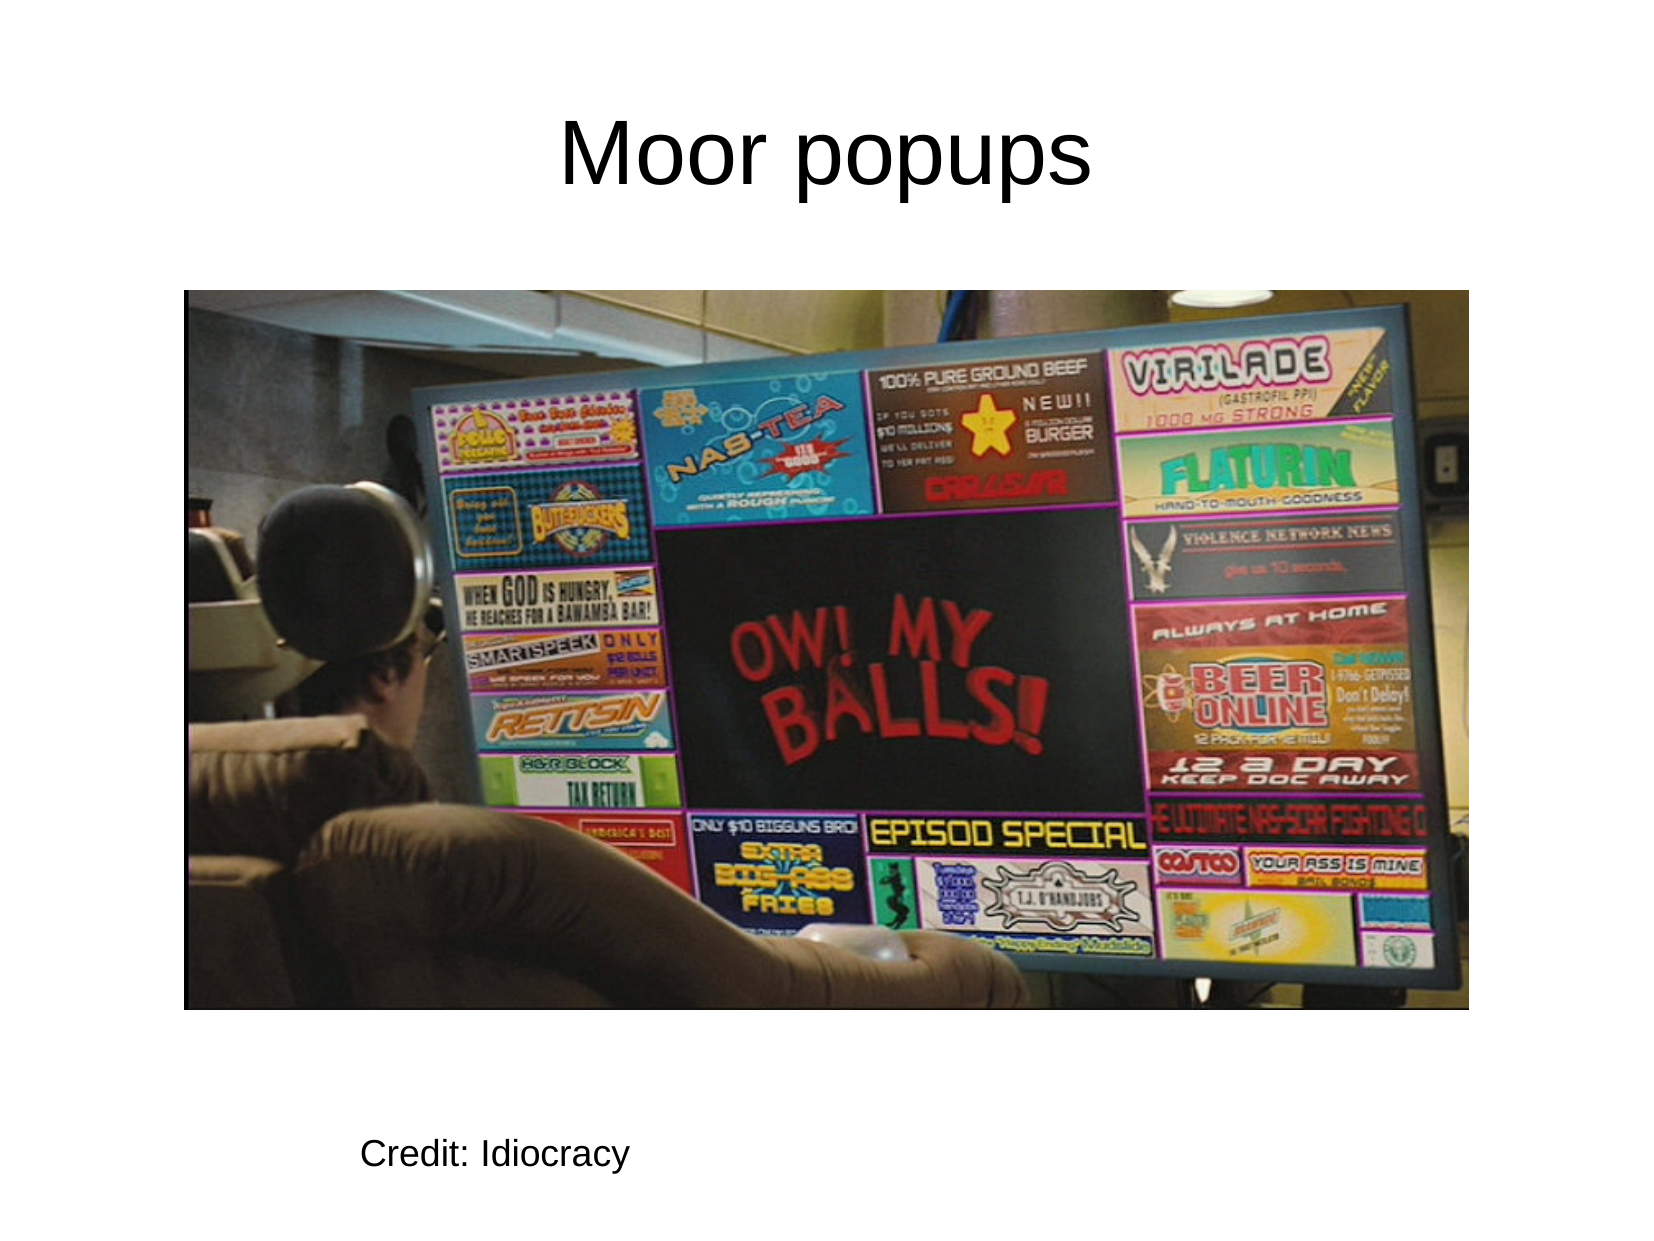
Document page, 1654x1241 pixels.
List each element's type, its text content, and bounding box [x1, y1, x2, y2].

text_box Credit: Idiocracy [345, 1125, 646, 1182]
title Moor popups [82, 49, 1571, 257]
picture [184, 290, 1469, 1010]
